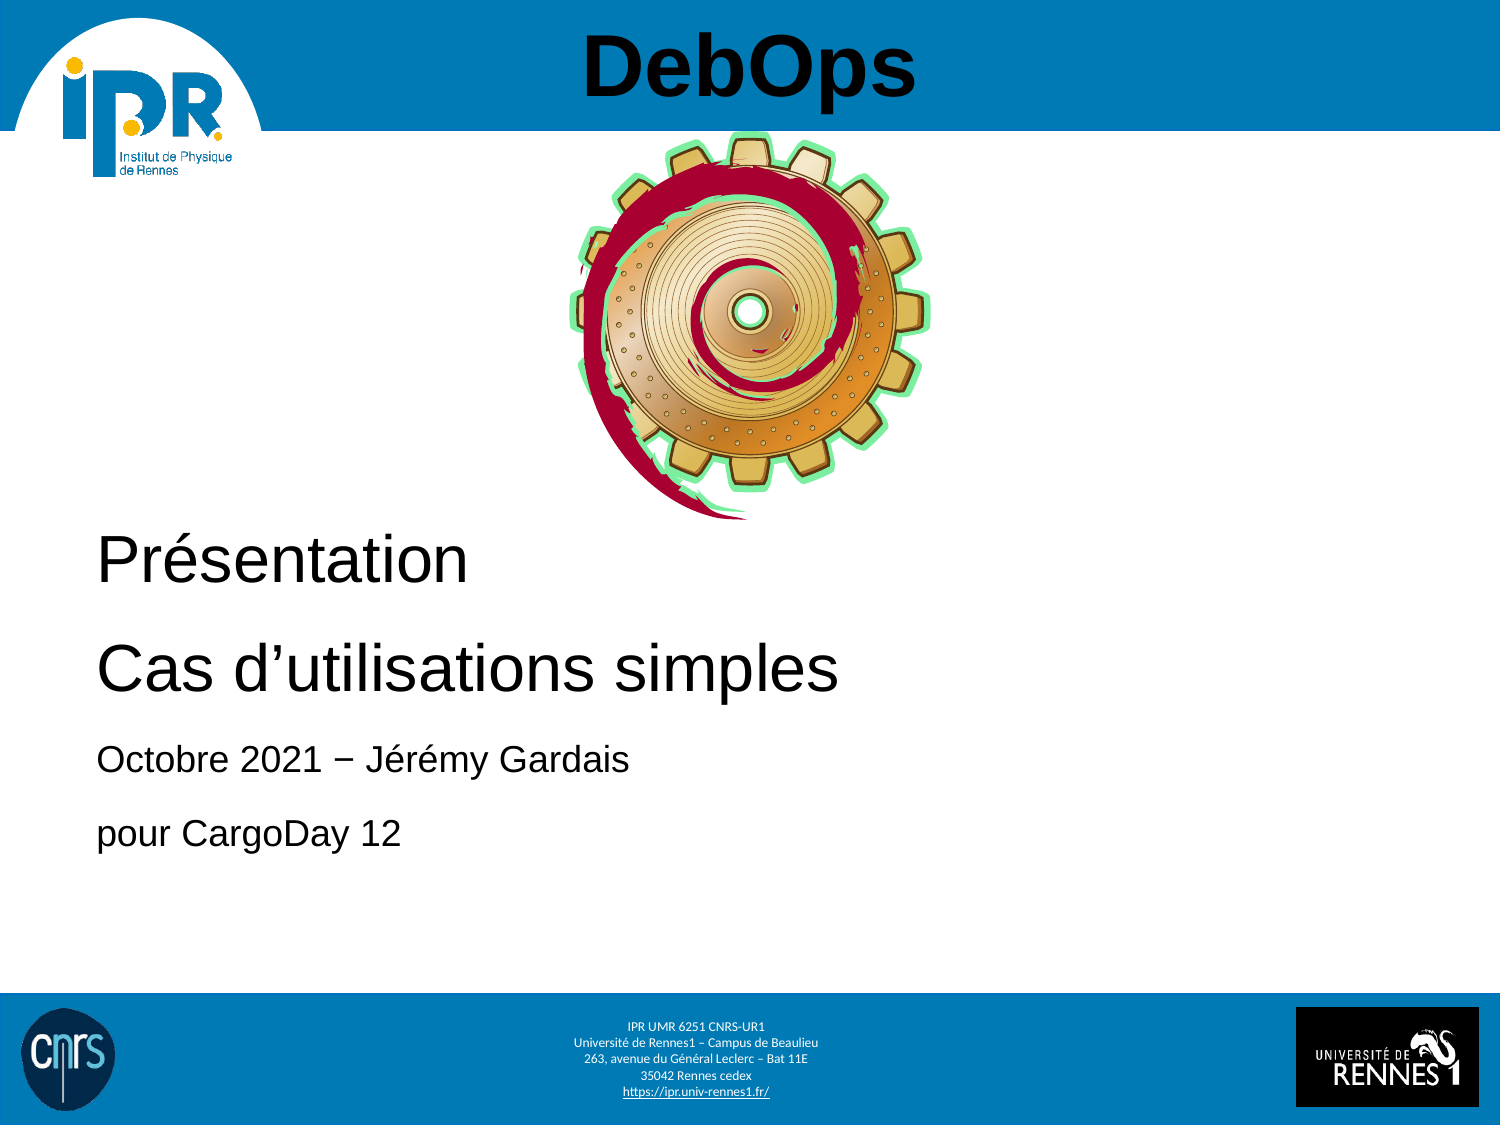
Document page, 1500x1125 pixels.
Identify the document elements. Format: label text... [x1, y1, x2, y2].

picture [63, 57, 232, 181]
picture [568, 130, 932, 520]
picture [22, 1009, 114, 1110]
title DebOps [414, 0, 1086, 122]
picture [1297, 1008, 1478, 1106]
list Présentation Cas d’utilisations simples Octobre 2021 − Jérémy Gardais pour CargoDay 12 [81, 507, 1376, 886]
